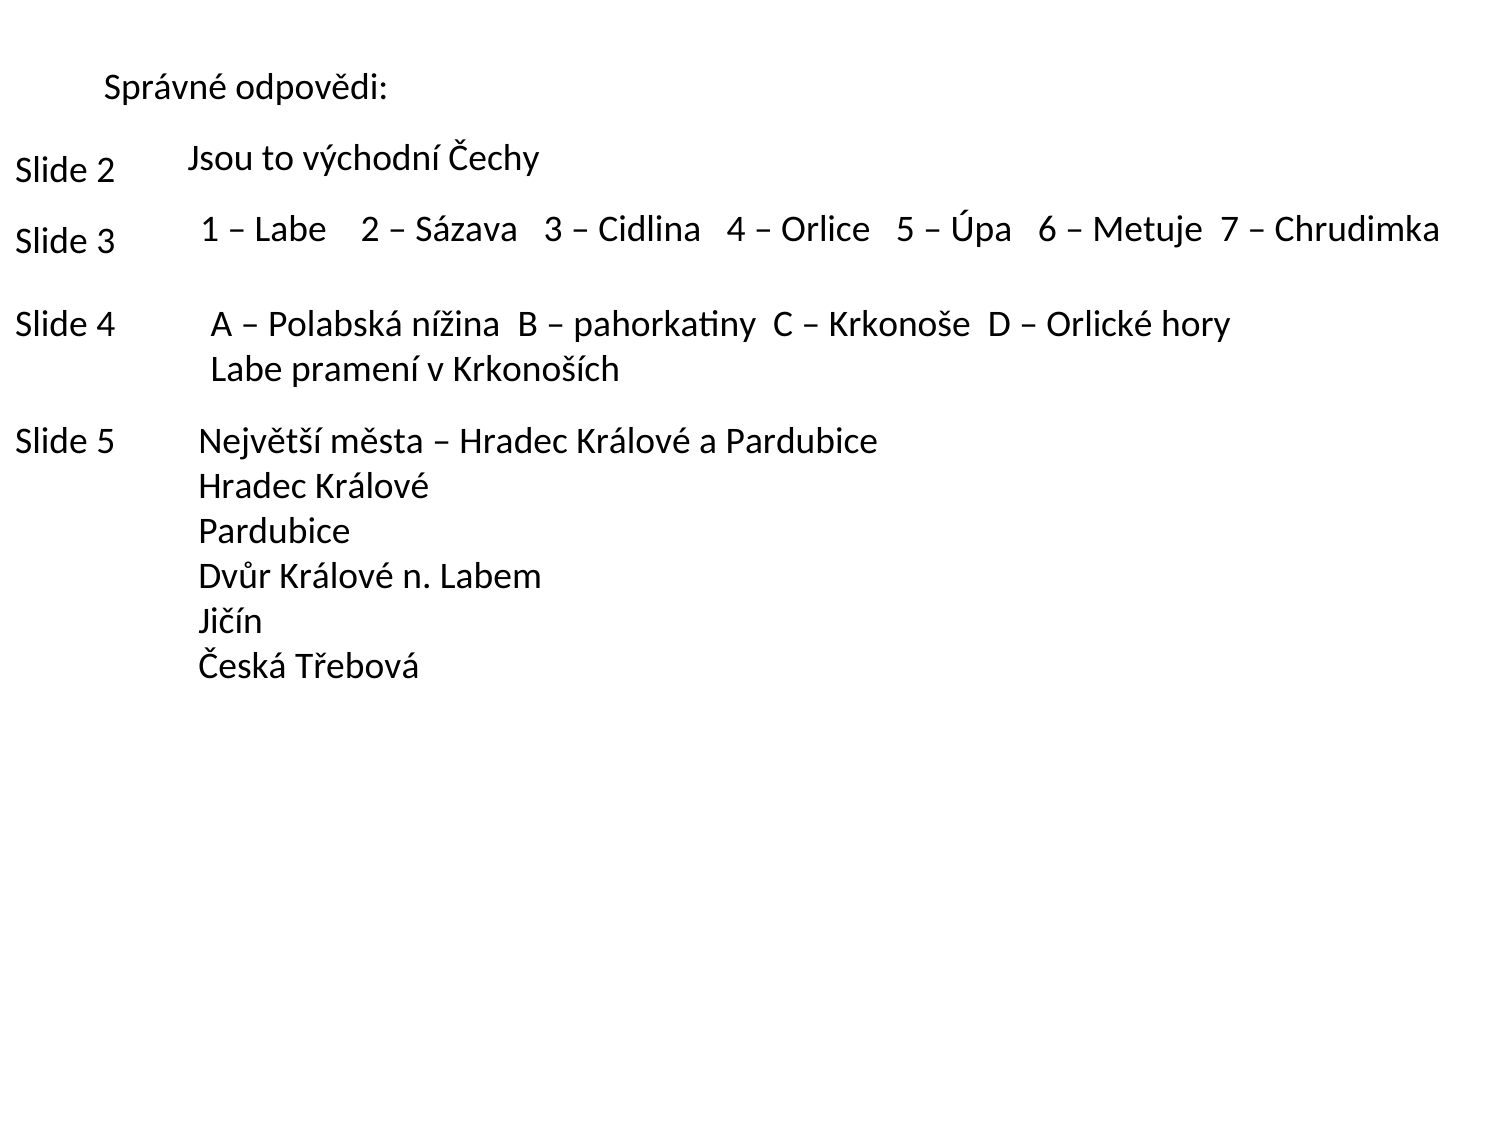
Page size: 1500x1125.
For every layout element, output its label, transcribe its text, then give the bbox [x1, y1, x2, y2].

text_box Slide 5 [0, 408, 131, 470]
text_box A – Polabská nížina B – pahorkatiny C – Krkonoše D – Orlické hory Labe pramení v Krkonoších [195, 290, 1248, 397]
text_box Jsou to východní Čechy [172, 125, 556, 186]
text_box Správné odpovědi: [88, 54, 404, 116]
text_box Slide 3 [0, 207, 131, 269]
text_box Největší města – Hradec Králové a Pardubice Hradec Králové Pardubice Dvůr Králové n. Labem Jičín Česká Třebová [183, 408, 895, 695]
text_box Slide 2 [0, 137, 131, 198]
text_box Slide 4 [0, 290, 131, 352]
text_box 1 – Labe 2 – Sázava 3 – Cidlina 4 – Orlice 5 – Úpa 6 – Metuje 7 – Chrudimka [185, 196, 1457, 257]
